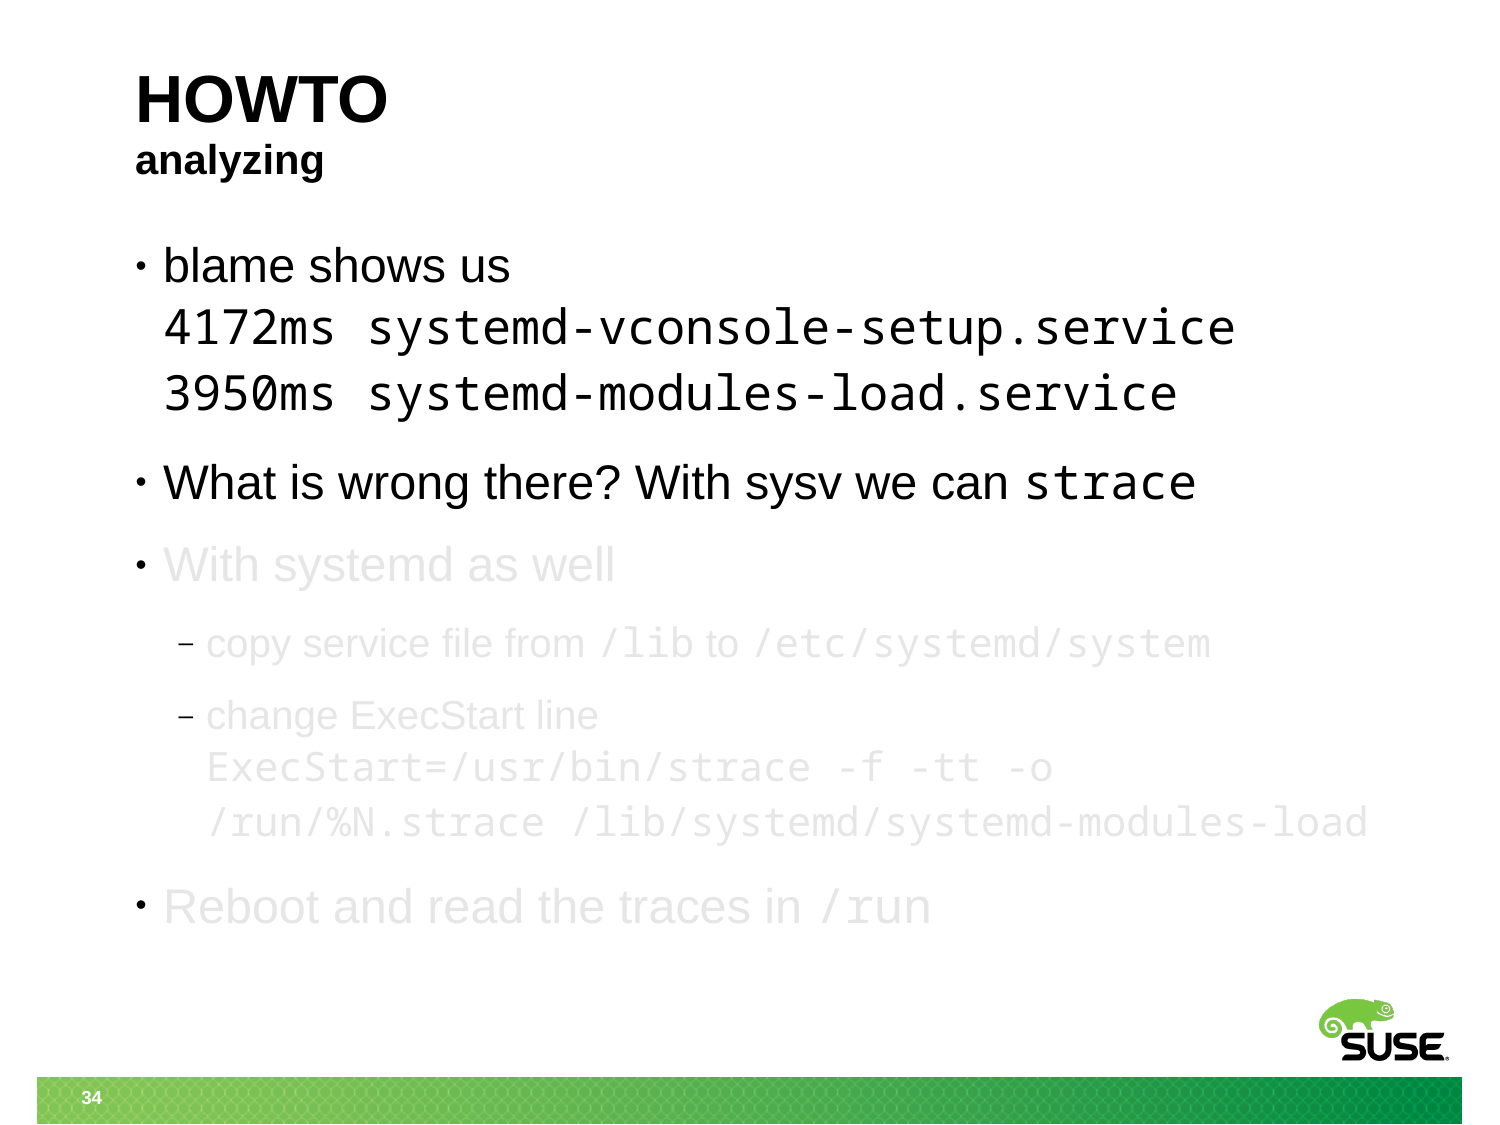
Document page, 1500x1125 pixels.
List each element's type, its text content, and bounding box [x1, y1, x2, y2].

title HOWTO analyzing [135, 41, 1372, 204]
picture [1319, 999, 1449, 1061]
list blame shows us 4172ms systemd-vconsole-setup.service 3950ms systemd-modules-load.service What is wrong there? With sysv we can strace With systemd as well copy service file from /lib to /etc/systemd/system change ExecStart line ExecStart=/usr/bin/strace -f -tt -o /run/%N.strace /lib/systemd/systemd-modules-load Reboot and read the traces in /run [135, 238, 1372, 982]
picture [37, 1077, 1462, 1124]
